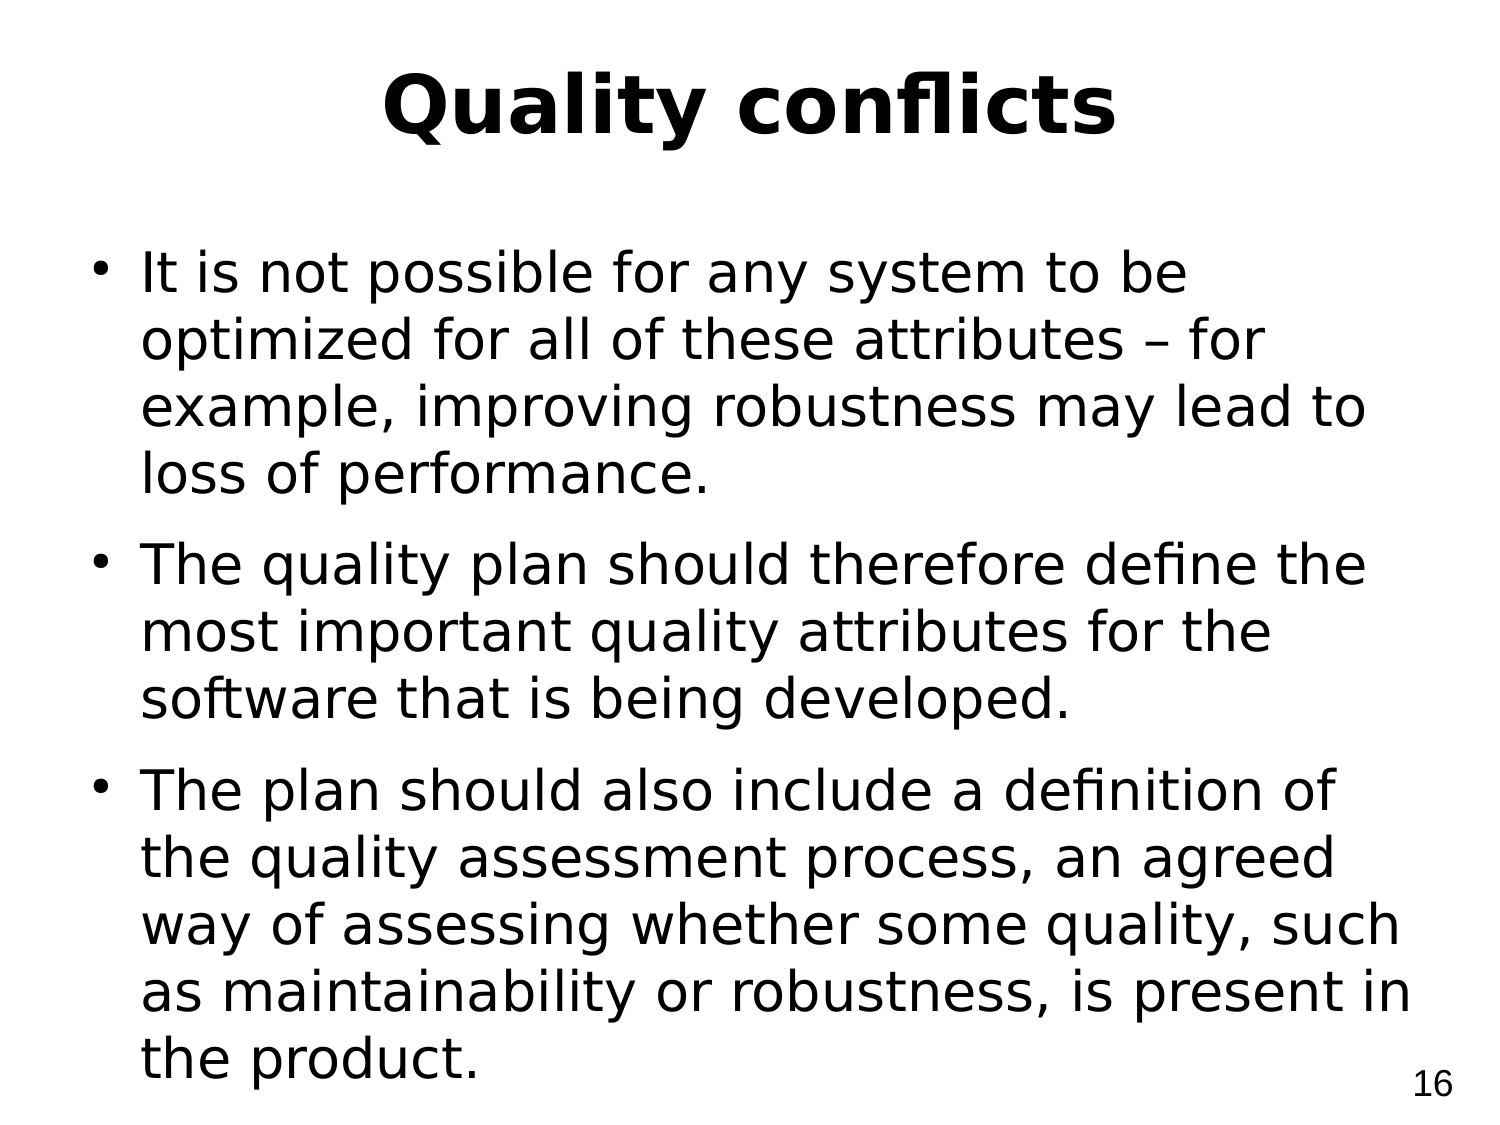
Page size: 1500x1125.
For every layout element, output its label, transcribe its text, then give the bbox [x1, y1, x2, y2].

title Quality conflicts [75, 44, 1425, 177]
list It is not possible for any system to be optimized for all of these attributes – for example, improving robustness may lead to loss of performance. The quality plan should therefore define the most important quality attributes for the software that is being developed. The plan should also include a definition of the quality assessment process, an agreed way of assessing whether some quality, such as maintainability or robustness, is present in the product. [75, 236, 1425, 1093]
